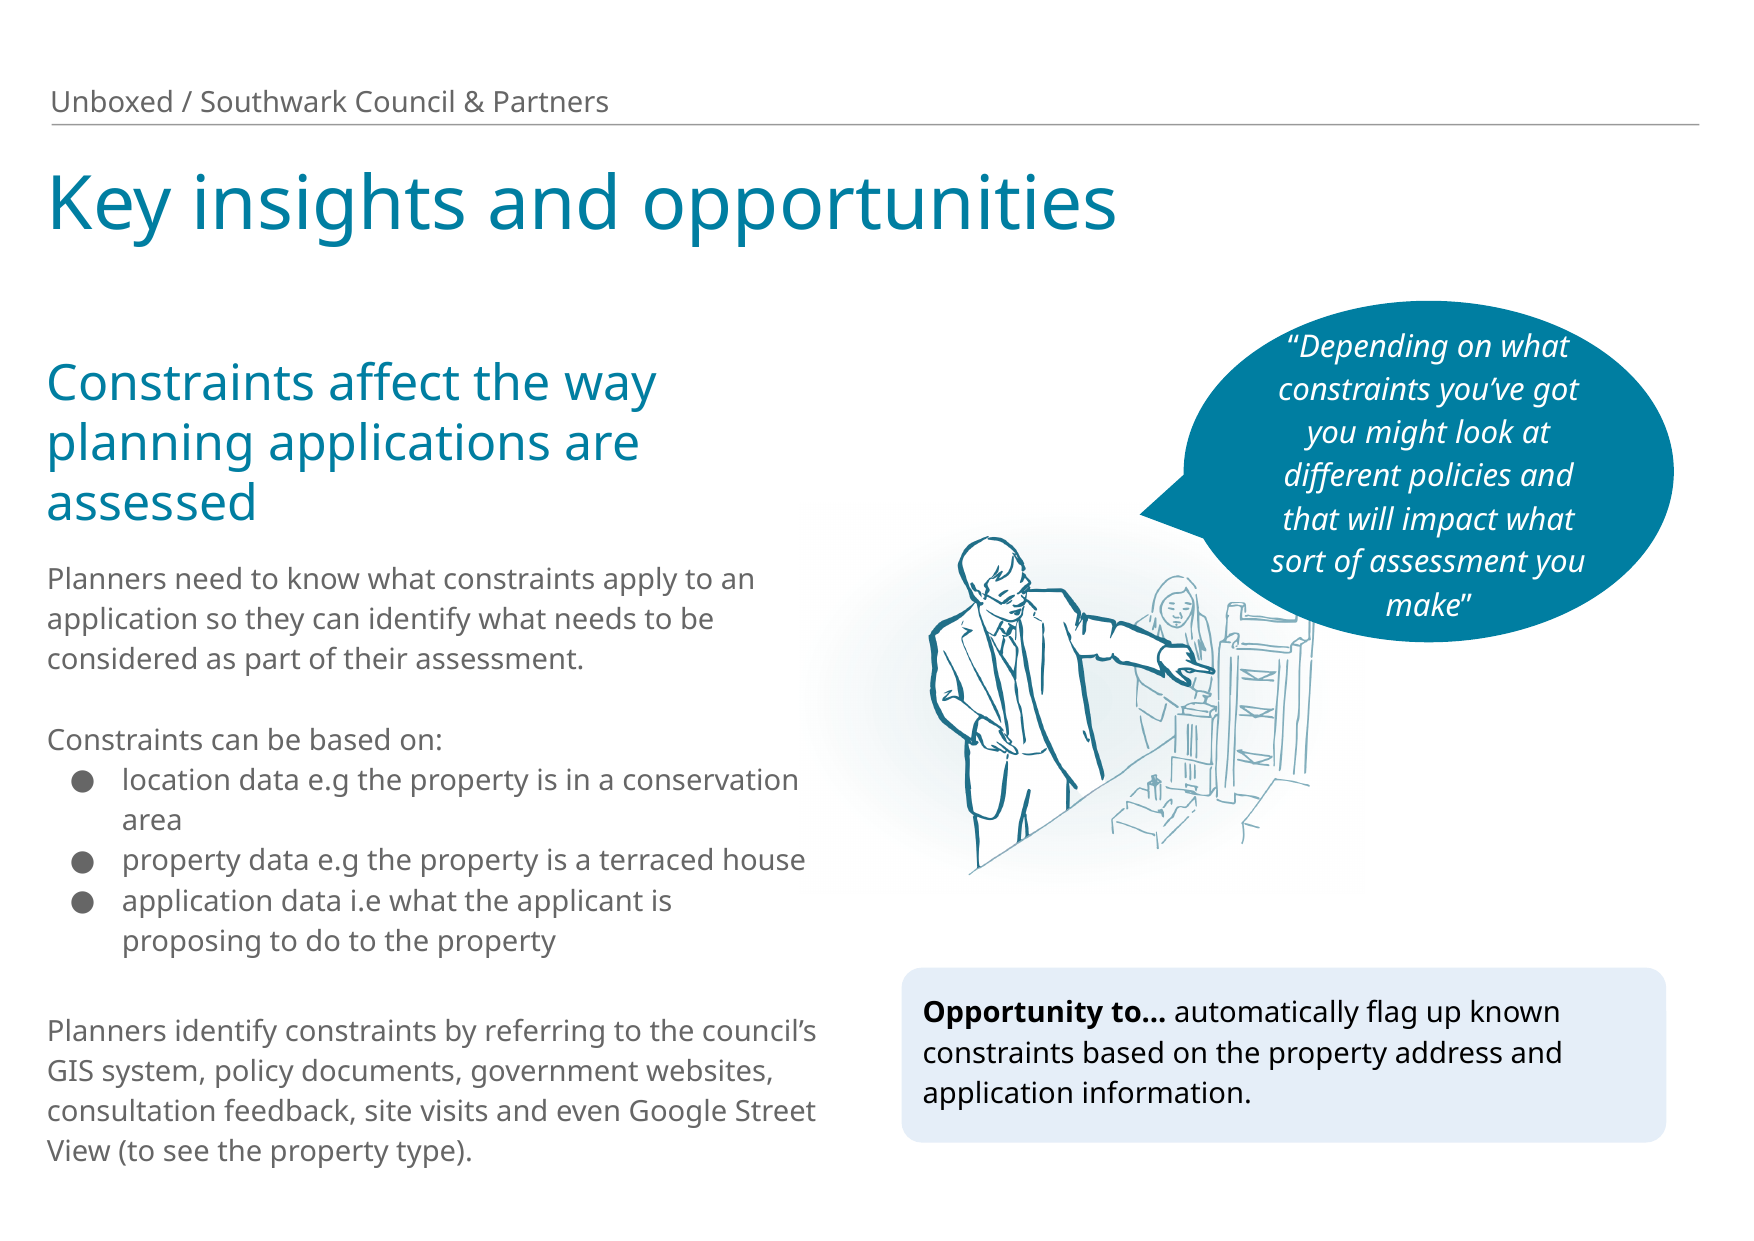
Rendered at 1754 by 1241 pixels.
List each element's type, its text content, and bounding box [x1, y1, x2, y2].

text_box Opportunity to... automatically flag up known constraints based on the property address and application information. [901, 967, 1667, 1143]
text_box Constraints affect the way planning applications are assessed Planners need to know what constraints apply to an application so they can identify what needs to be considered as part of their assessment. Constraints can be based on: location data e.g the property is in a conservation area property data e.g the property is a terraced house application data i.e what the applicant is proposing to do to the property Planners identify constraints by referring to the council’s GIS system, policy documents, government websites, consultation feedback, site visits and even Google Street View (to see the property type). [29, 333, 835, 1122]
picture [835, 497, 1376, 900]
text_box Key insights and opportunities [29, 137, 1582, 278]
text_box Unboxed / Southwark Council & Partners [33, 65, 775, 128]
text_box “Depending on what constraints you’ve got you might look at different policies and that will impact what sort of assessment you make” [1139, 300, 1674, 643]
